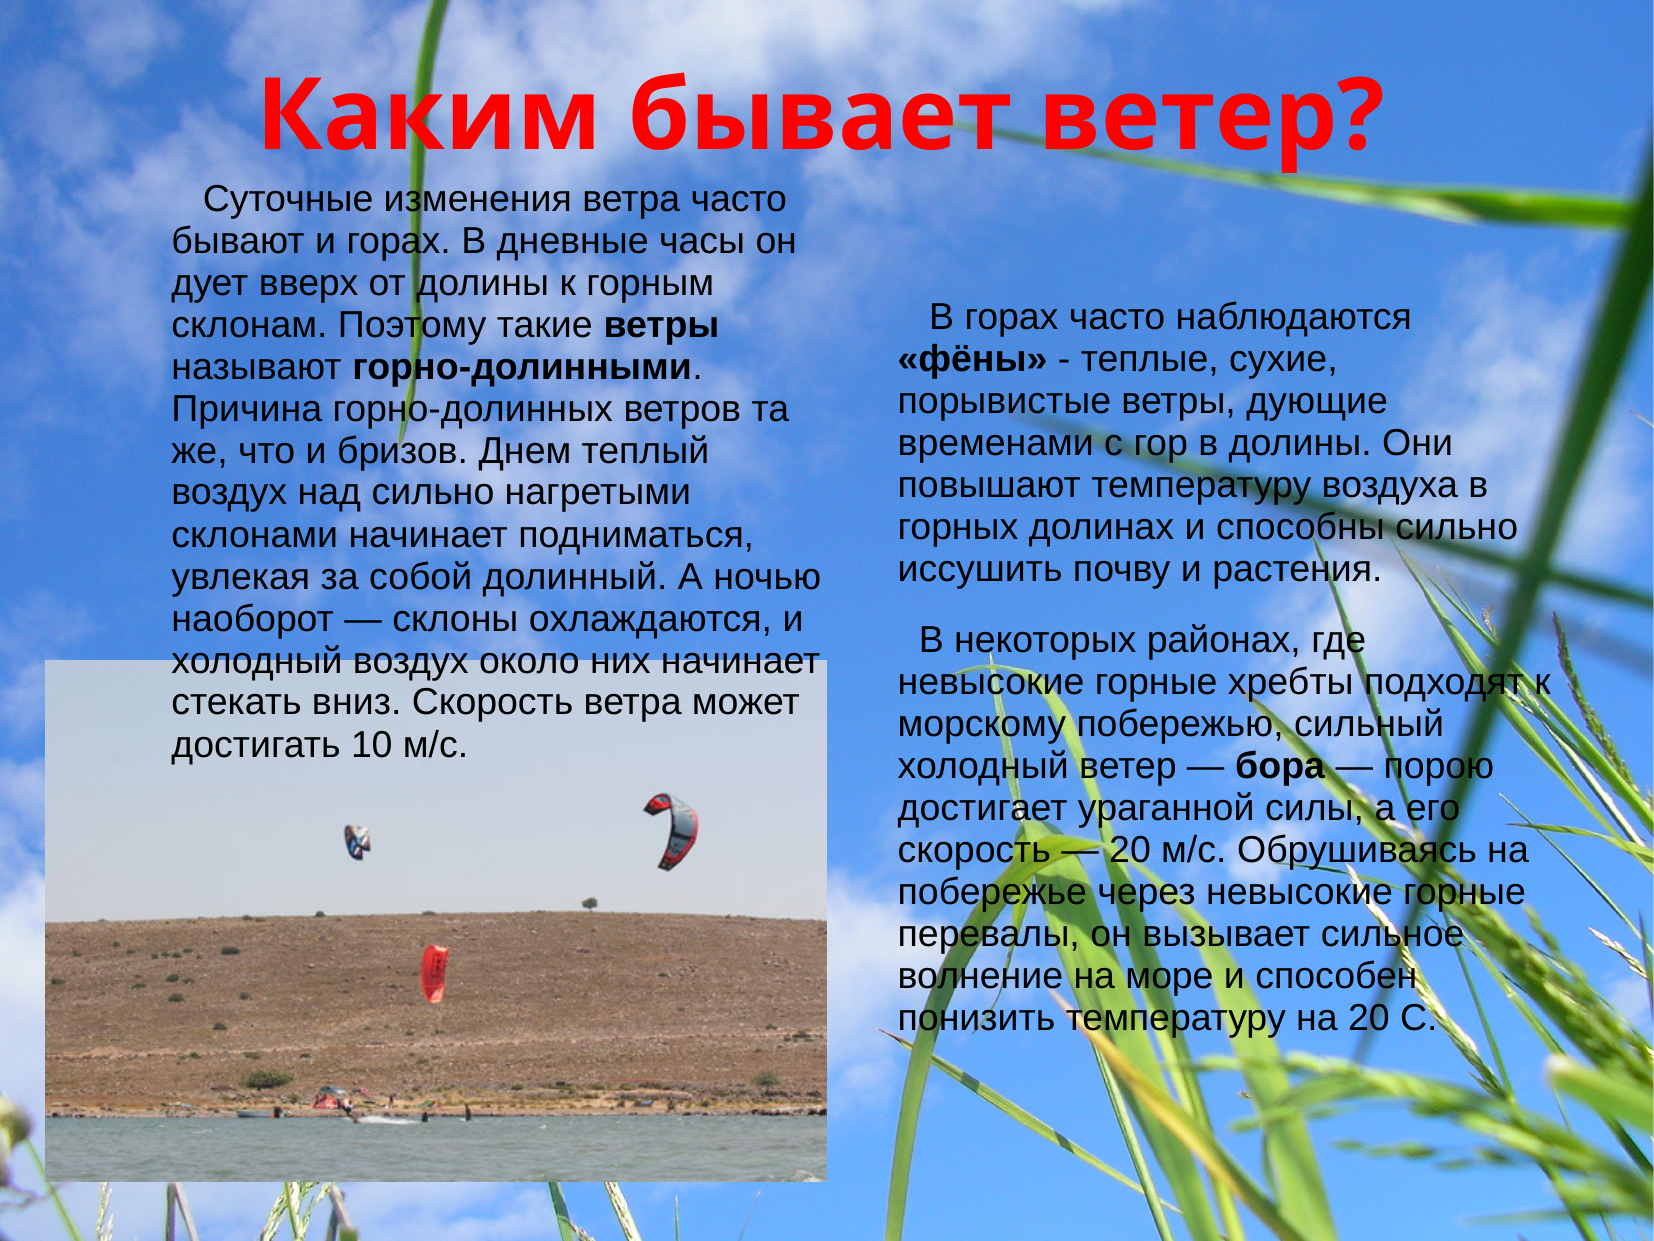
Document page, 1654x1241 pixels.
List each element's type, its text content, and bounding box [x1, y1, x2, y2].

picture [0, 0, 1654, 1241]
title Каким бывает ветер? [76, 14, 1565, 207]
list Суточные изменения ветра часто бывают и горах. В дневные часы он дует вверх от долины к горным склонам. Поэтому такие ветры называют горно-долинными. Причина горно-долинных ветров та же, что и бризов. Днем теплый воздух над сильно нагретыми склонами начинает подниматься, увлекая за собой долинный. А ночью наоборот — склоны охлаждаются, и холодный воздух около них начинает стекать вниз. Скорость ветра может достигать 10 м/с. [100, 177, 827, 981]
list В горах часто наблюдаются «фёны» - теплые, сухие, порывистые ветры, дующие временами с гор в долины. Они повышают температуру воздуха в горных долинах и способны сильно иссушить почву и растения. В некоторых районах, где невысокие горные хребты подходят к морскому побережью, сильный холодный ветер — бора — порою достигает ураганной силы, а его скорость — 20 м/с. Обрушиваясь на побережье через невысокие горные перевалы, он вызывает сильное волнение на море и способен понизить температуру на 20 С. [826, 295, 1553, 1114]
